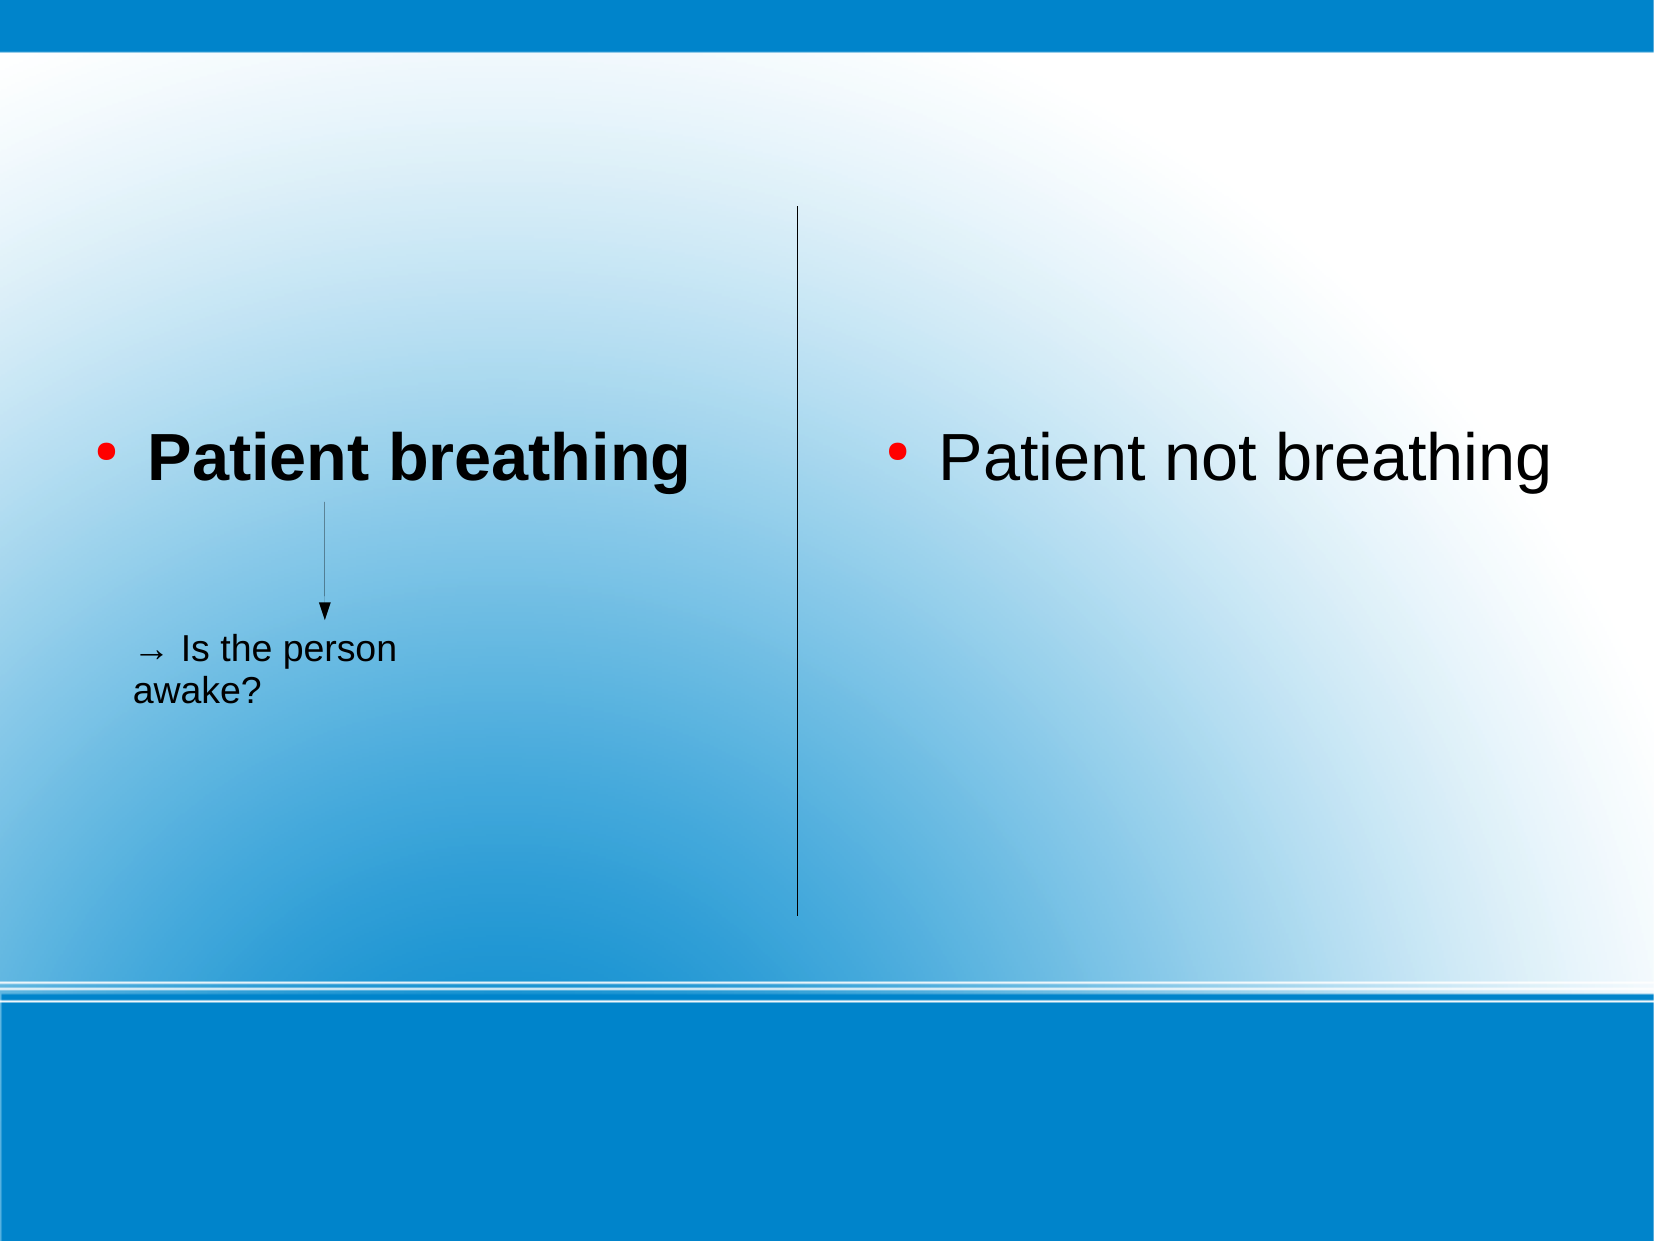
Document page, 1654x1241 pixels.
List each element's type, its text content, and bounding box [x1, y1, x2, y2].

list Patient breathing [59, 413, 833, 1093]
list Patient not breathing [850, 413, 1625, 1093]
text_box → Is the person awake? [118, 620, 551, 827]
